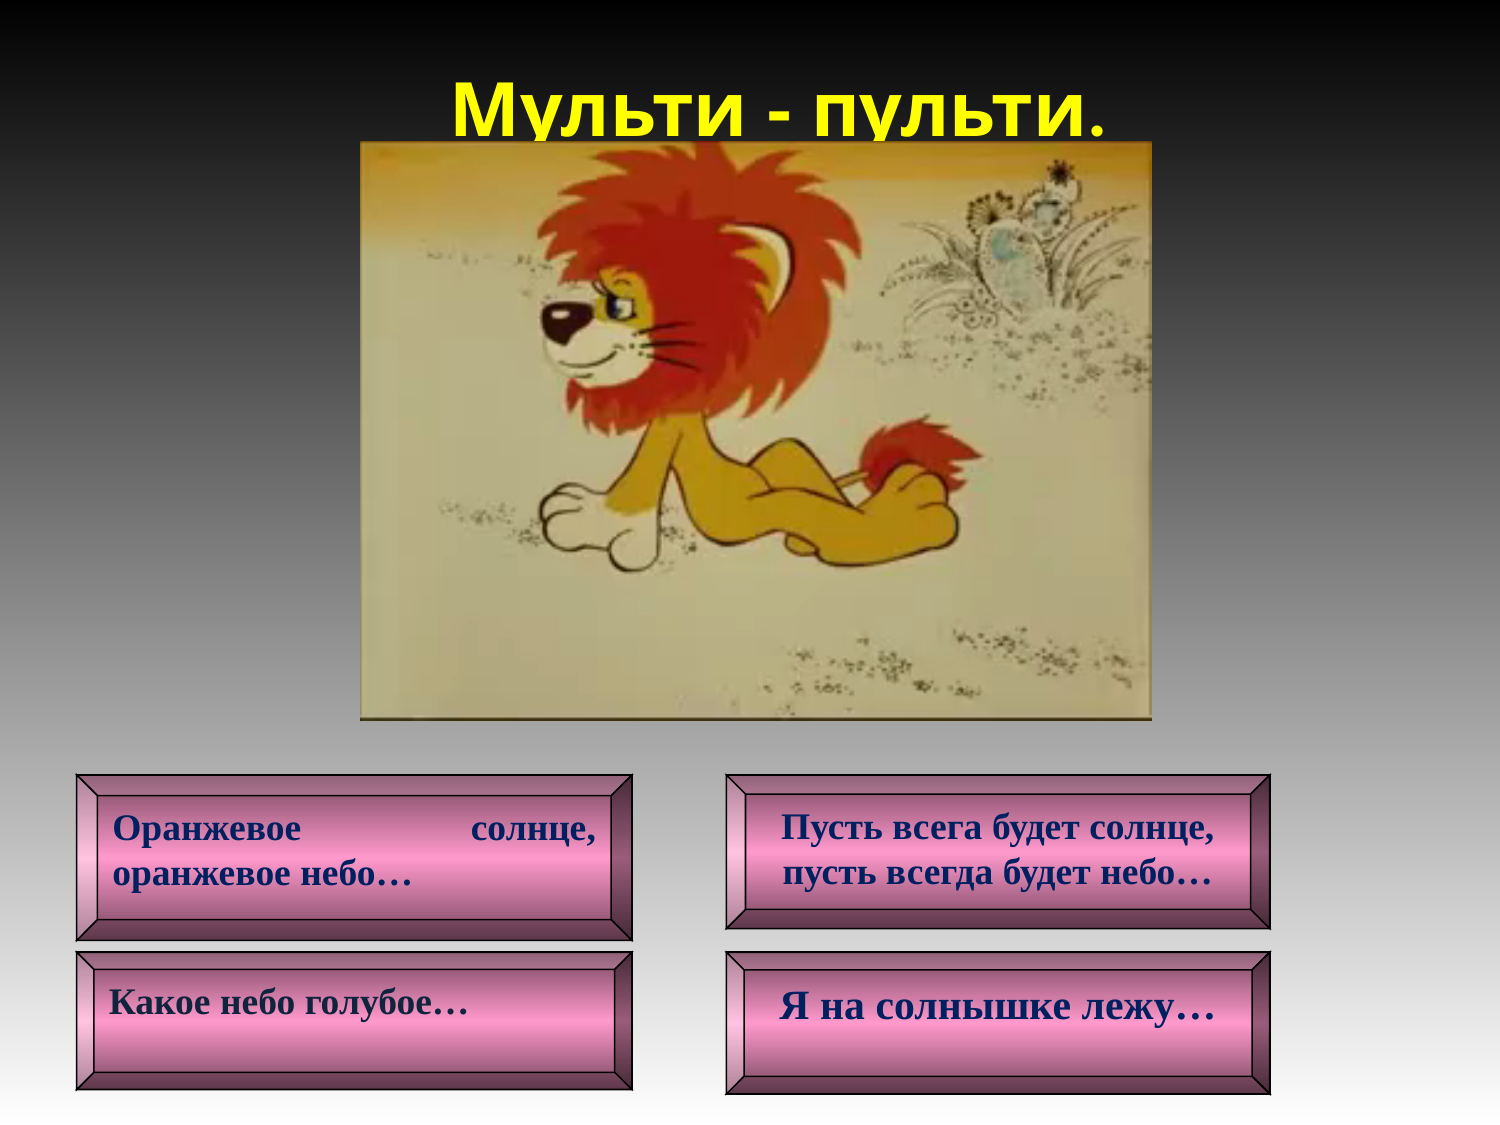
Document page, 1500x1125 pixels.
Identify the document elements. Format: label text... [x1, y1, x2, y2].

text_box Какое небо голубое… [94, 970, 614, 1072]
text_box Мульти - пульти. [435, 54, 1123, 141]
picture [360, 141, 1152, 721]
text_box Пусть всега будет солнце, пусть всегда будет небо… [746, 795, 1250, 909]
text_box Оранжевое солнце, оранжевое небо… [98, 796, 611, 919]
text_box Я на солнышке лежу… [745, 970, 1252, 1076]
